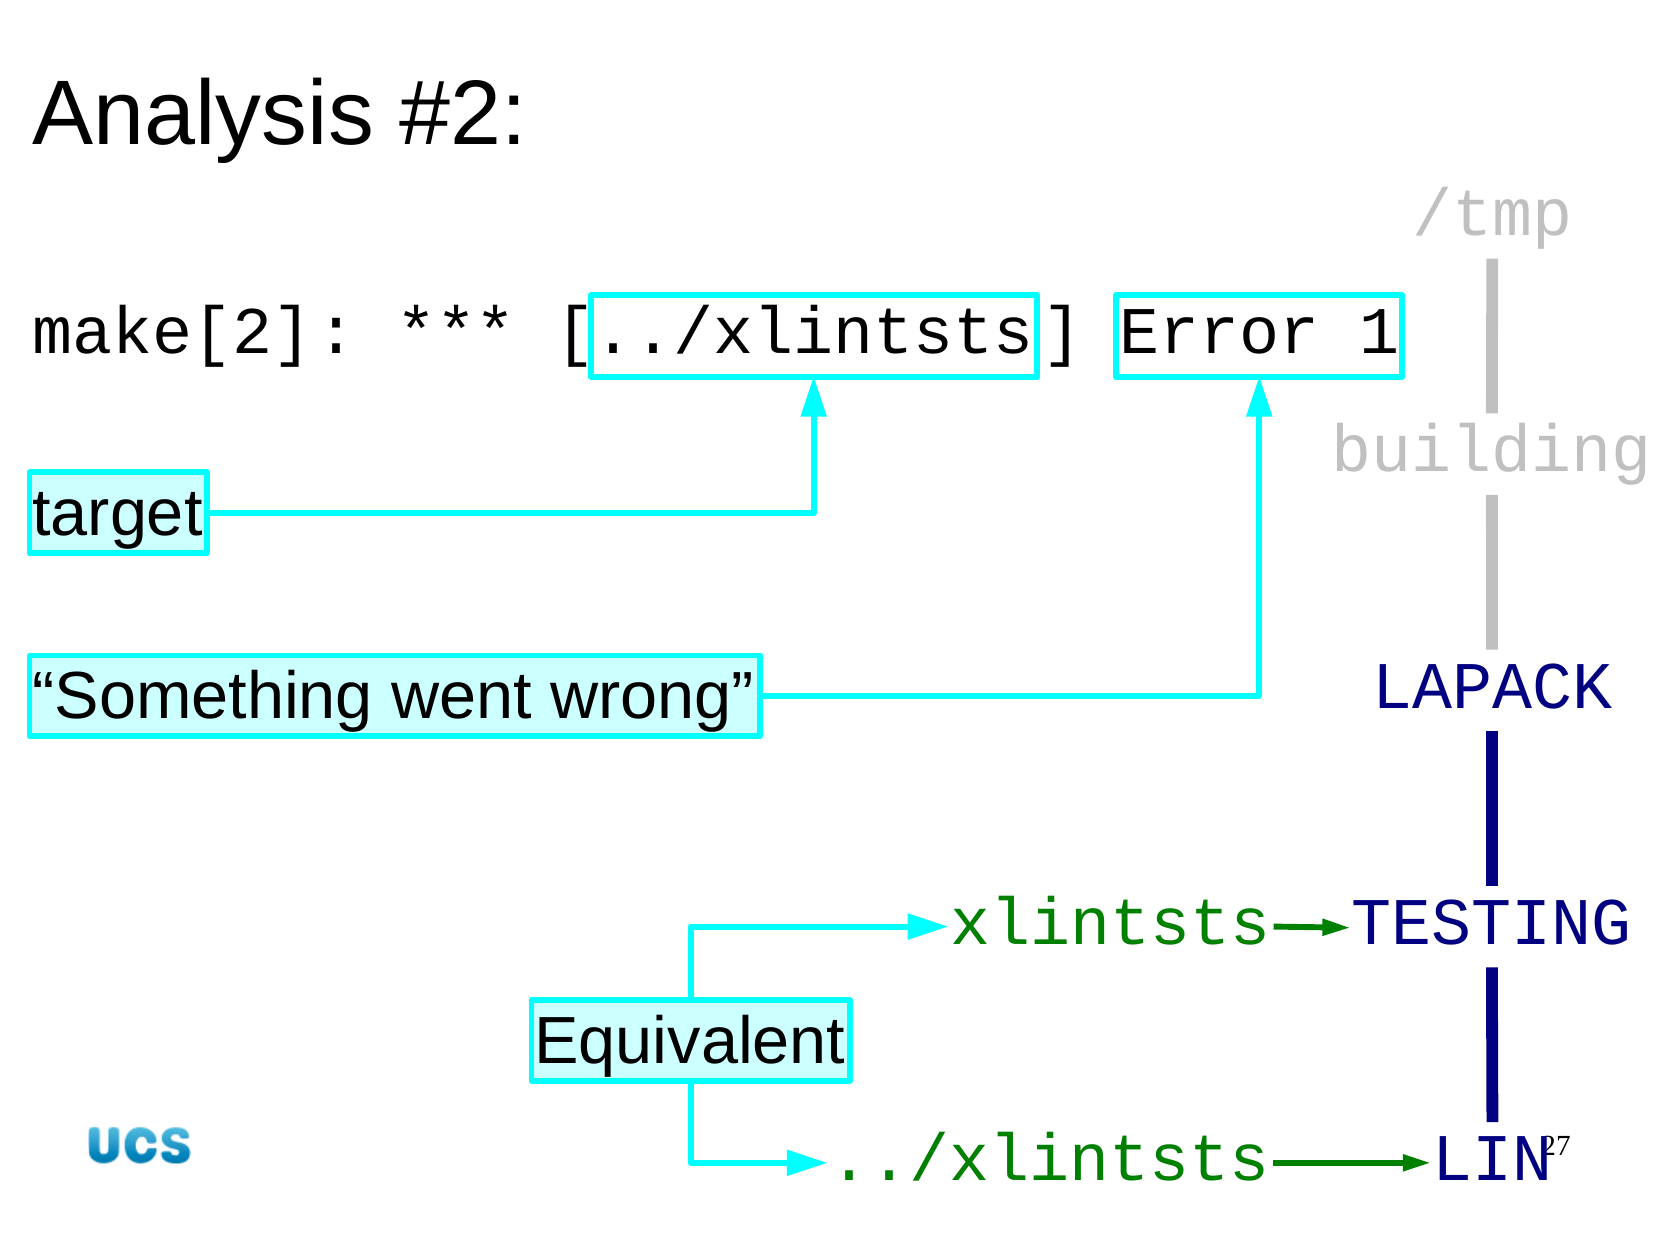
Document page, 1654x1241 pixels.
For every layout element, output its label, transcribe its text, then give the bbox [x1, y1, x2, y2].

text_box ../xlintsts [600, 295, 1037, 377]
text_box Equivalent [531, 999, 850, 1081]
text_box make[2] [29, 295, 313, 377]
text_box Error 1 [1116, 295, 1403, 377]
text_box building [1328, 413, 1654, 495]
picture [88, 1126, 191, 1165]
text_box /tmp [1409, 177, 1576, 259]
text_box xlintsts [947, 885, 1274, 968]
text_box : *** [ [313, 295, 600, 377]
text_box target [29, 472, 207, 554]
text_box LIN [1429, 1122, 1556, 1204]
text_box ../xlintsts [826, 1122, 1273, 1204]
text_box ] [1040, 295, 1086, 377]
text_box Analysis #2: [29, 59, 531, 168]
text_box TESTING [1348, 885, 1635, 968]
text_box “Something went wrong” [29, 655, 761, 737]
text_box LAPACK [1369, 649, 1616, 732]
